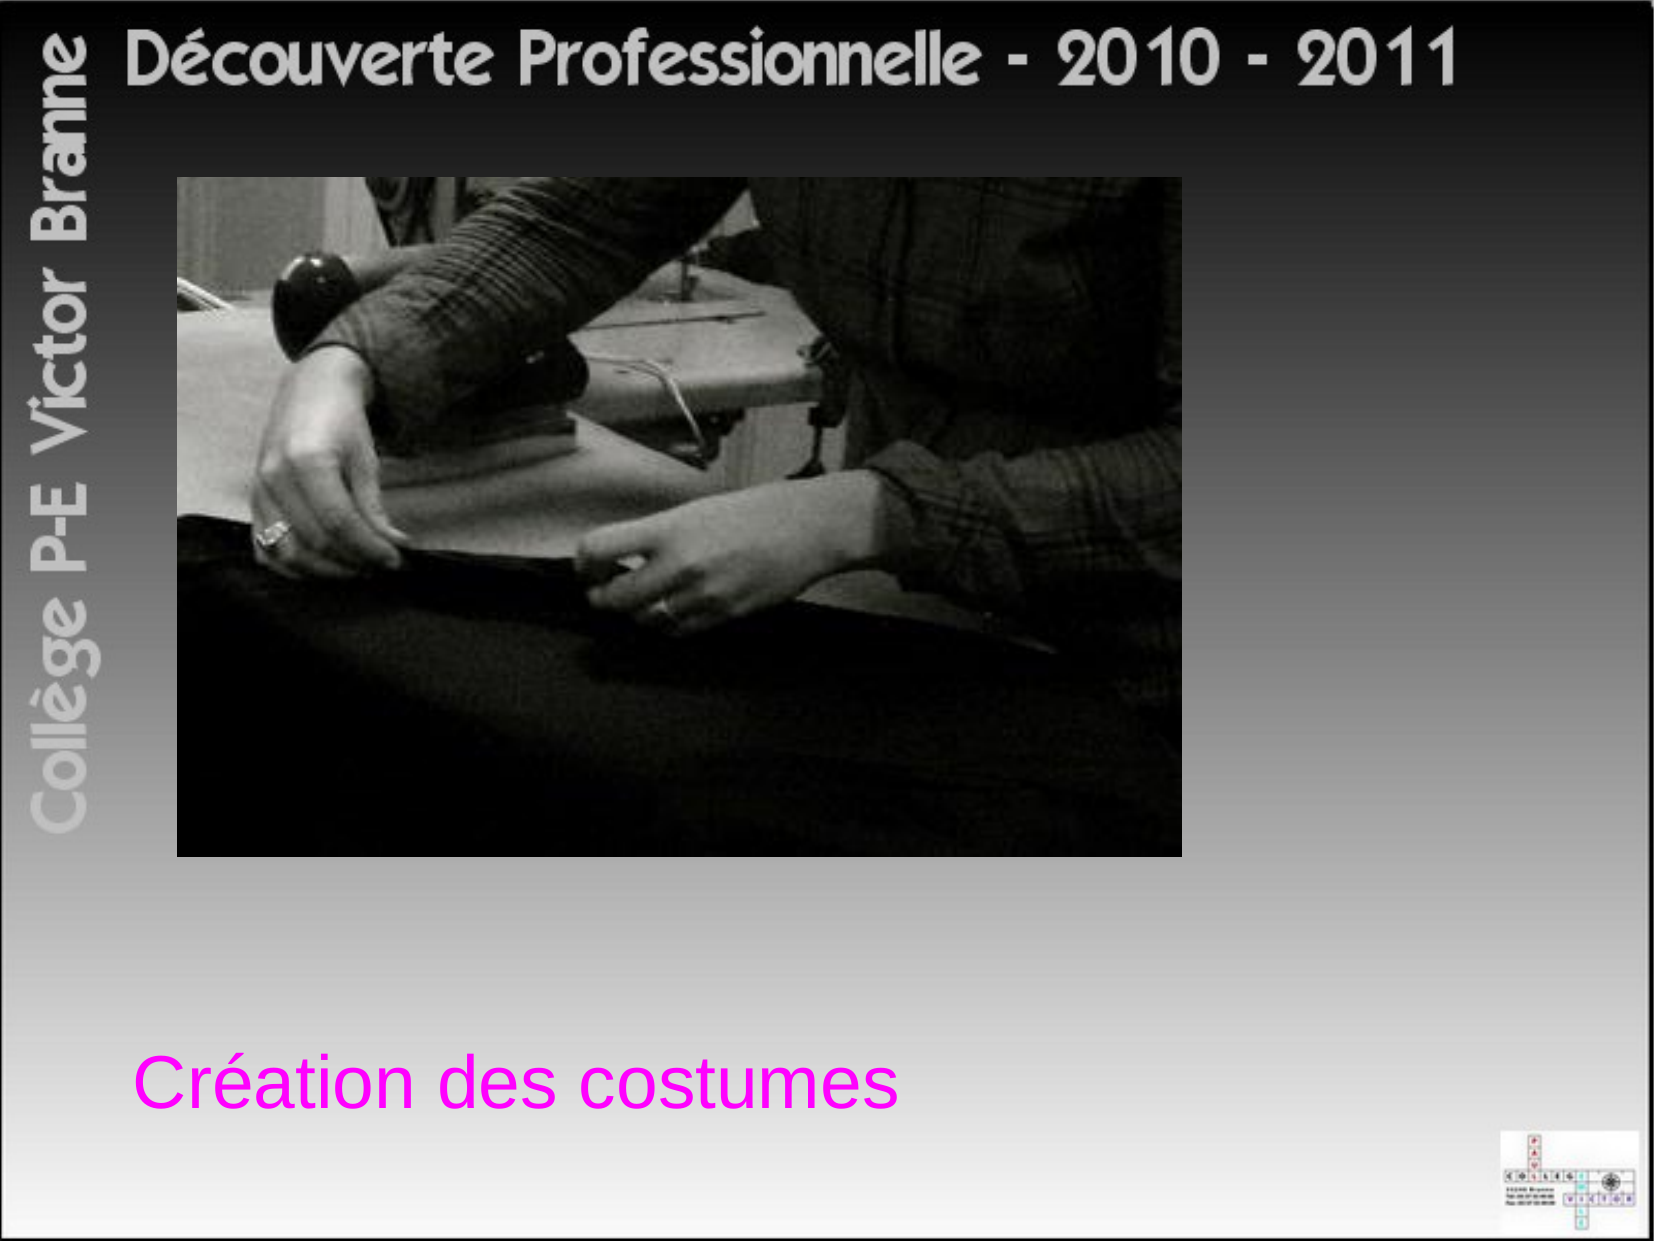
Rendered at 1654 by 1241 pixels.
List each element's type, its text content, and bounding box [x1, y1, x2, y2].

picture [0, 0, 1654, 1241]
text_box Création des costumes [118, 1033, 1418, 1133]
